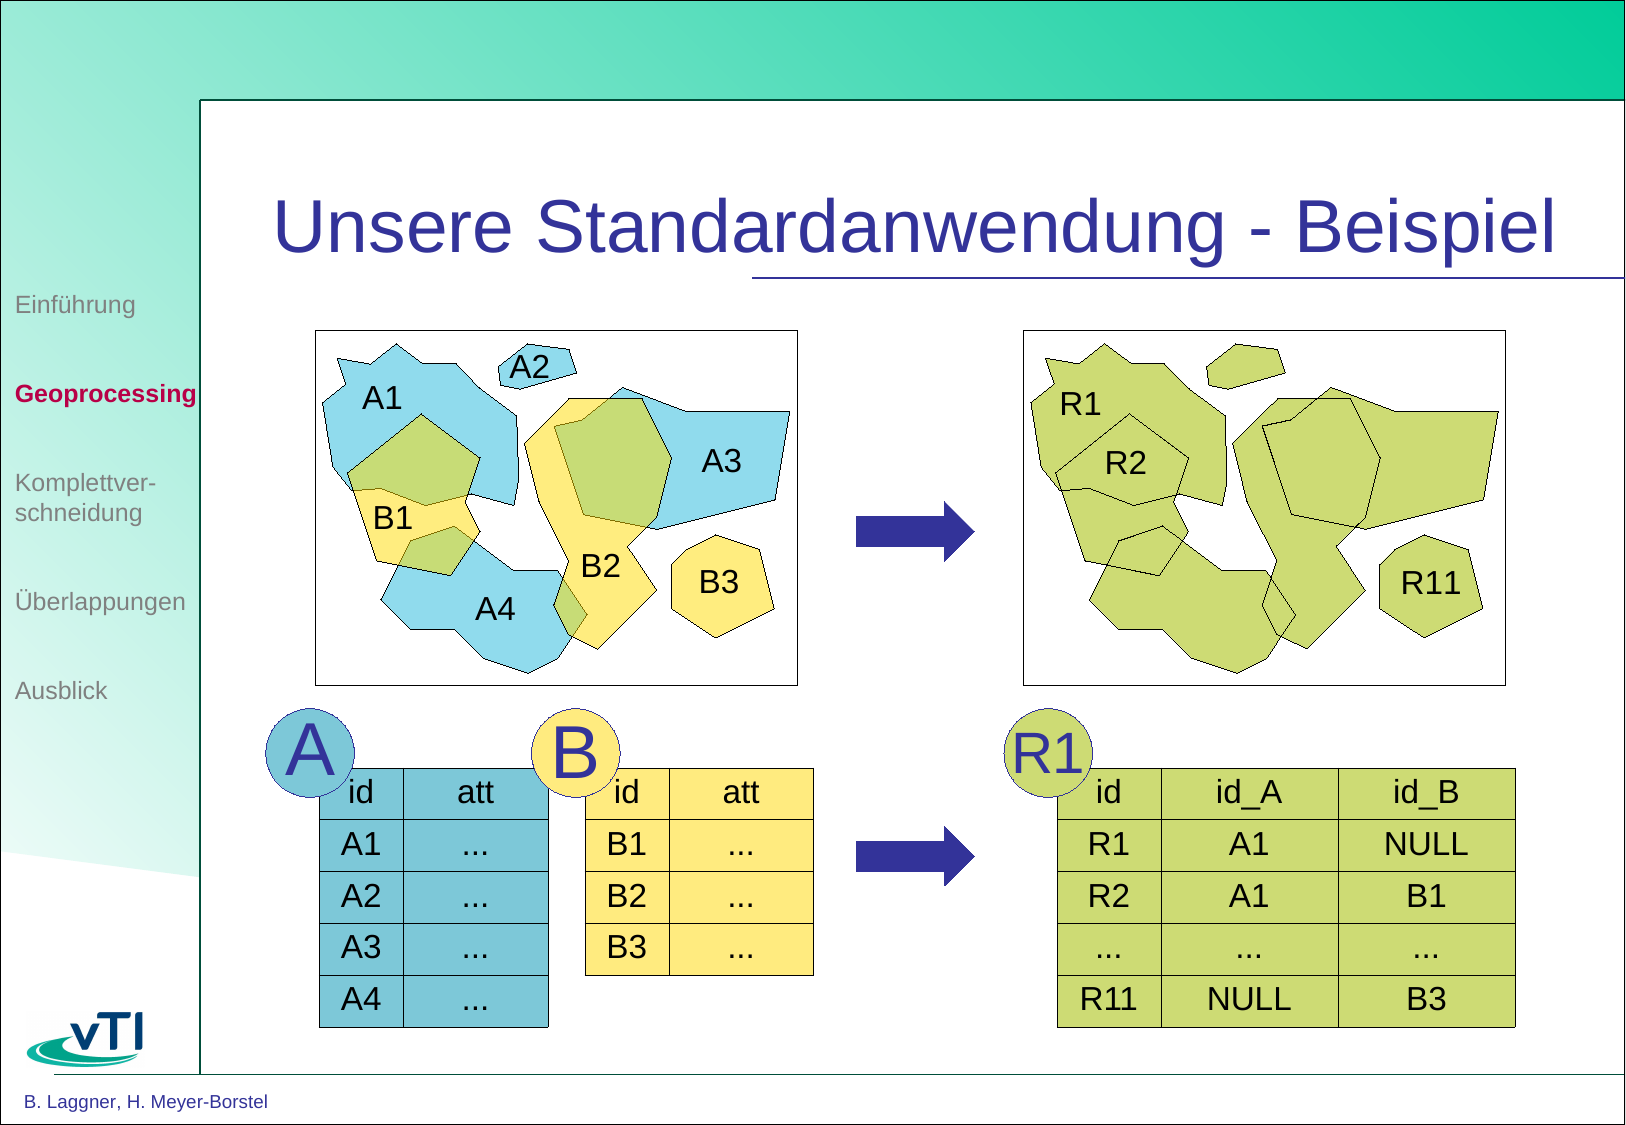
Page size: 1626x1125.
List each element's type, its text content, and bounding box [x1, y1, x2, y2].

text_box R2 [1089, 433, 1162, 489]
table_cell R2 [1058, 872, 1161, 923]
text_box A4 [460, 579, 531, 635]
text_box [1030, 343, 1499, 674]
table_cell R11 [1058, 976, 1161, 1027]
text_box Unsere Standardanwendung - Beispiel [258, 170, 1573, 276]
table_cell B3 [1339, 976, 1515, 1027]
text_box A [265, 708, 355, 798]
table_header id [320, 769, 403, 819]
text_box B2 [565, 536, 637, 592]
text_box [856, 826, 975, 886]
text_box [671, 534, 775, 638]
table_cell A2 [320, 872, 403, 923]
table_cell A1 [1162, 820, 1338, 871]
picture [26, 1011, 145, 1068]
table_header id_B [1339, 769, 1515, 819]
table_header att [670, 769, 813, 819]
table_cell ... [670, 924, 813, 975]
text_box [1391, 534, 1470, 553]
table_cell A1 [320, 820, 403, 871]
table_cell ... [404, 976, 548, 1027]
text_box [1379, 559, 1483, 638]
text_box B1 [357, 489, 429, 544]
table_cell ... [1339, 924, 1515, 975]
text_box [1206, 343, 1286, 390]
table_cell ... [1162, 924, 1338, 975]
table_header att [404, 769, 548, 819]
table_cell B1 [586, 820, 669, 871]
table_cell A1 [1162, 872, 1338, 923]
table_cell NULL [1339, 820, 1515, 871]
table_header id [1058, 769, 1161, 819]
table_header id_A [1162, 769, 1338, 819]
text_box Einführung Geoprocessing Komplettver-schneidung Überlappungen Ausblick [0, 281, 224, 747]
table_cell ... [404, 924, 548, 975]
text_box [856, 501, 975, 562]
text_box [322, 343, 657, 674]
table_cell B1 [1339, 872, 1515, 923]
table_cell R1 [1058, 820, 1161, 871]
table_cell B2 [586, 872, 669, 923]
table_cell ... [1058, 924, 1161, 975]
text_box B [531, 708, 621, 798]
text_box [566, 348, 577, 376]
text_box R1 [1044, 375, 1117, 430]
table_header id [586, 769, 669, 819]
table_cell ... [404, 872, 548, 923]
table_cell ... [670, 820, 813, 871]
table_cell B3 [586, 924, 669, 975]
table_cell A3 [320, 924, 403, 975]
table_cell NULL [1162, 976, 1338, 1027]
text_box R11 [1385, 553, 1477, 609]
text_box A3 [686, 432, 758, 487]
text_box A1 [347, 368, 418, 424]
text_box B3 [683, 552, 755, 608]
table_cell ... [670, 872, 813, 923]
text_box R1 [1003, 708, 1093, 798]
table_cell ... [404, 820, 548, 871]
table_cell A4 [320, 976, 403, 1027]
text_box [524, 387, 790, 554]
text_box A2 [494, 338, 566, 393]
